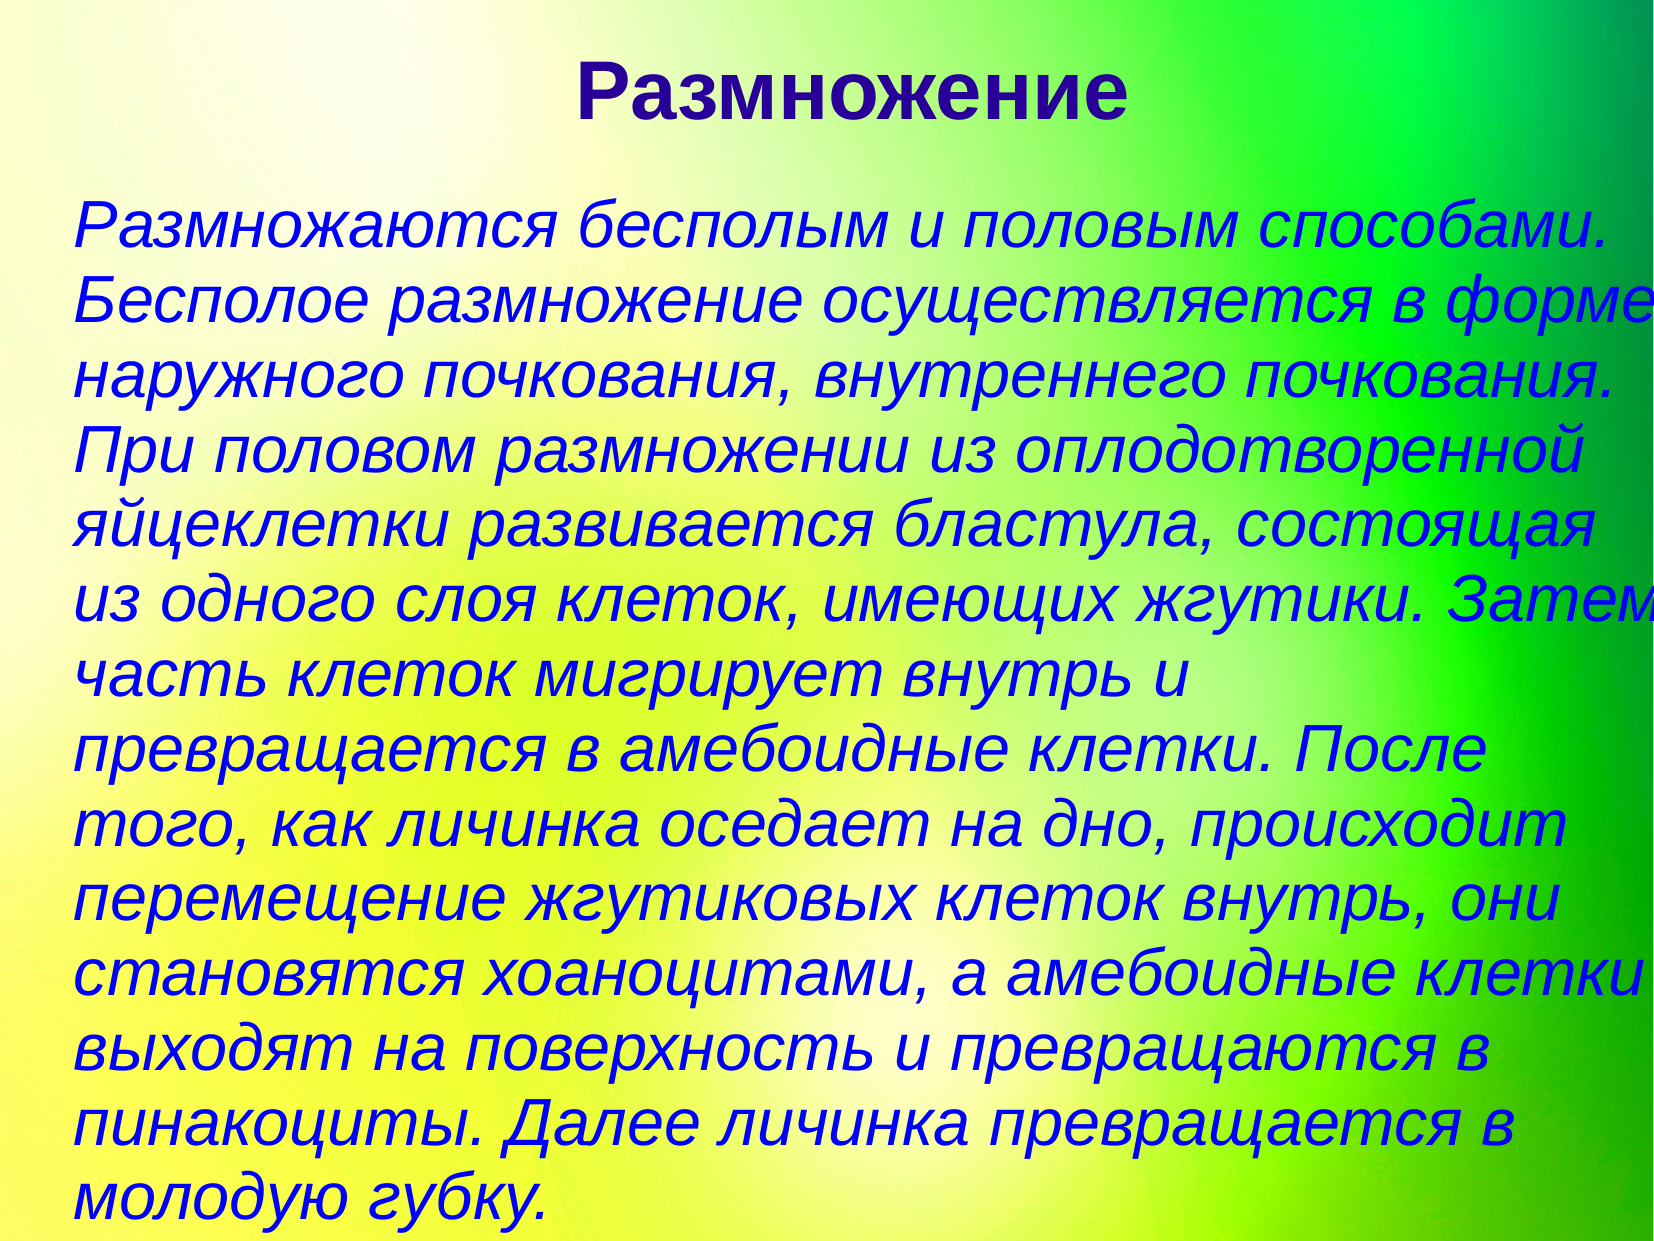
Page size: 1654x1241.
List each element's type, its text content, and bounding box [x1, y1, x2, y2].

text_box Размножаются бесполым и половым способами. Бесполое размножение осуществляется в форме наружного почкования, внутреннего почкования. При половом размножении из оплодотворенной яйцеклетки развивается бластула, состоящая из одного слоя клеток, имеющих жгутики. Затем часть клеток мигрирует внутрь и превращается в амебоидные клетки. После того, как личинка оседает на дно, происходит перемещение жгутиковых клеток внутрь, они становятся хоаноцитами, а амебоидные клетки выходят на поверхность и превращаются в пинакоциты. Далее личинка превращается в молодую губку. [59, 180, 1654, 1241]
text_box Размножение [561, 37, 1152, 148]
picture [0, 0, 1654, 1241]
